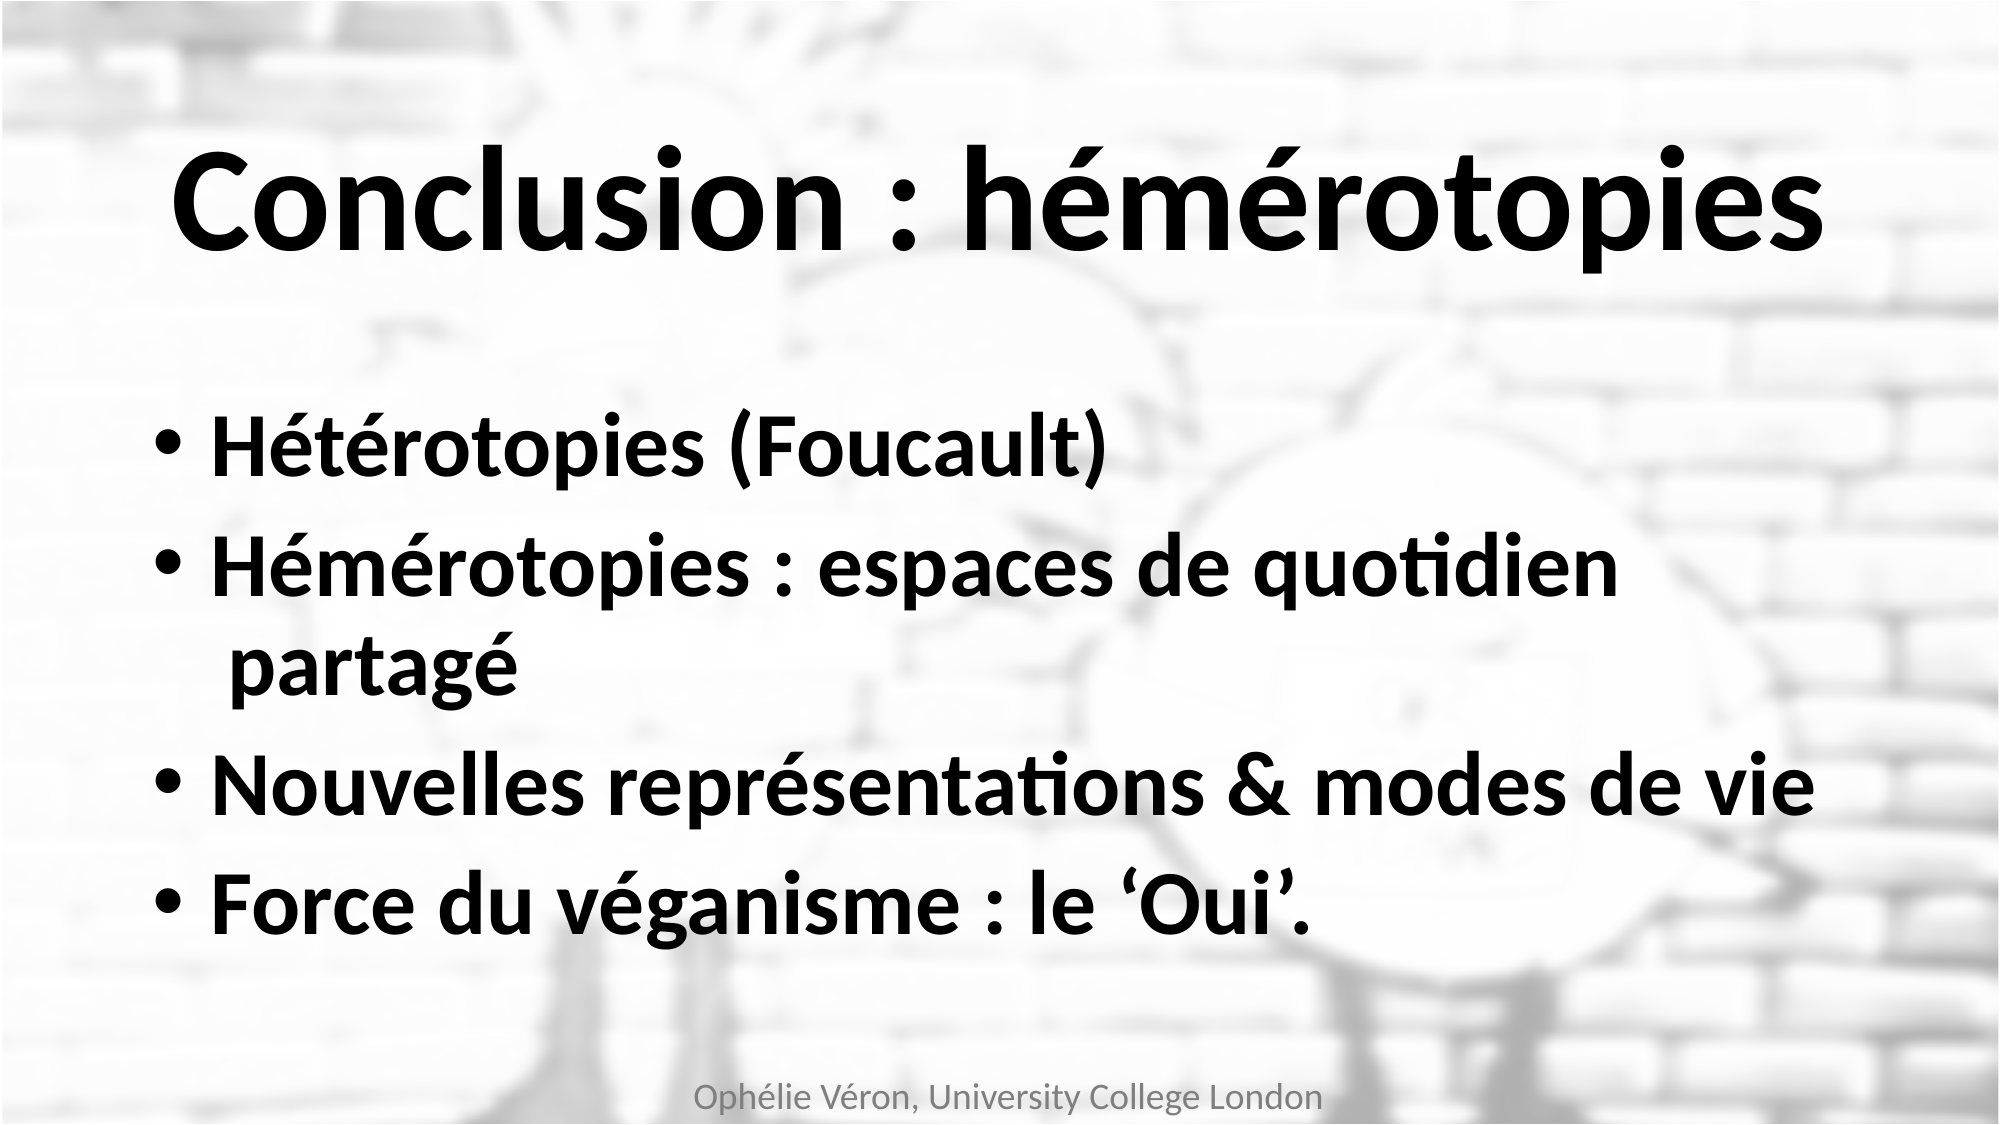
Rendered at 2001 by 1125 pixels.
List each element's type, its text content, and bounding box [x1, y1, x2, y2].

list Hétérotopies (Foucault) Hémérotopies : espaces de quotidien partagé Nouvelles représentations & modes de vie Force du véganisme : le ‘Oui’. [137, 389, 1930, 1014]
title Conclusion : hémérotopies [137, 113, 1863, 278]
picture [2, 1, 1999, 1124]
text_box Ophélie Véron, University College London [678, 1064, 1348, 1125]
